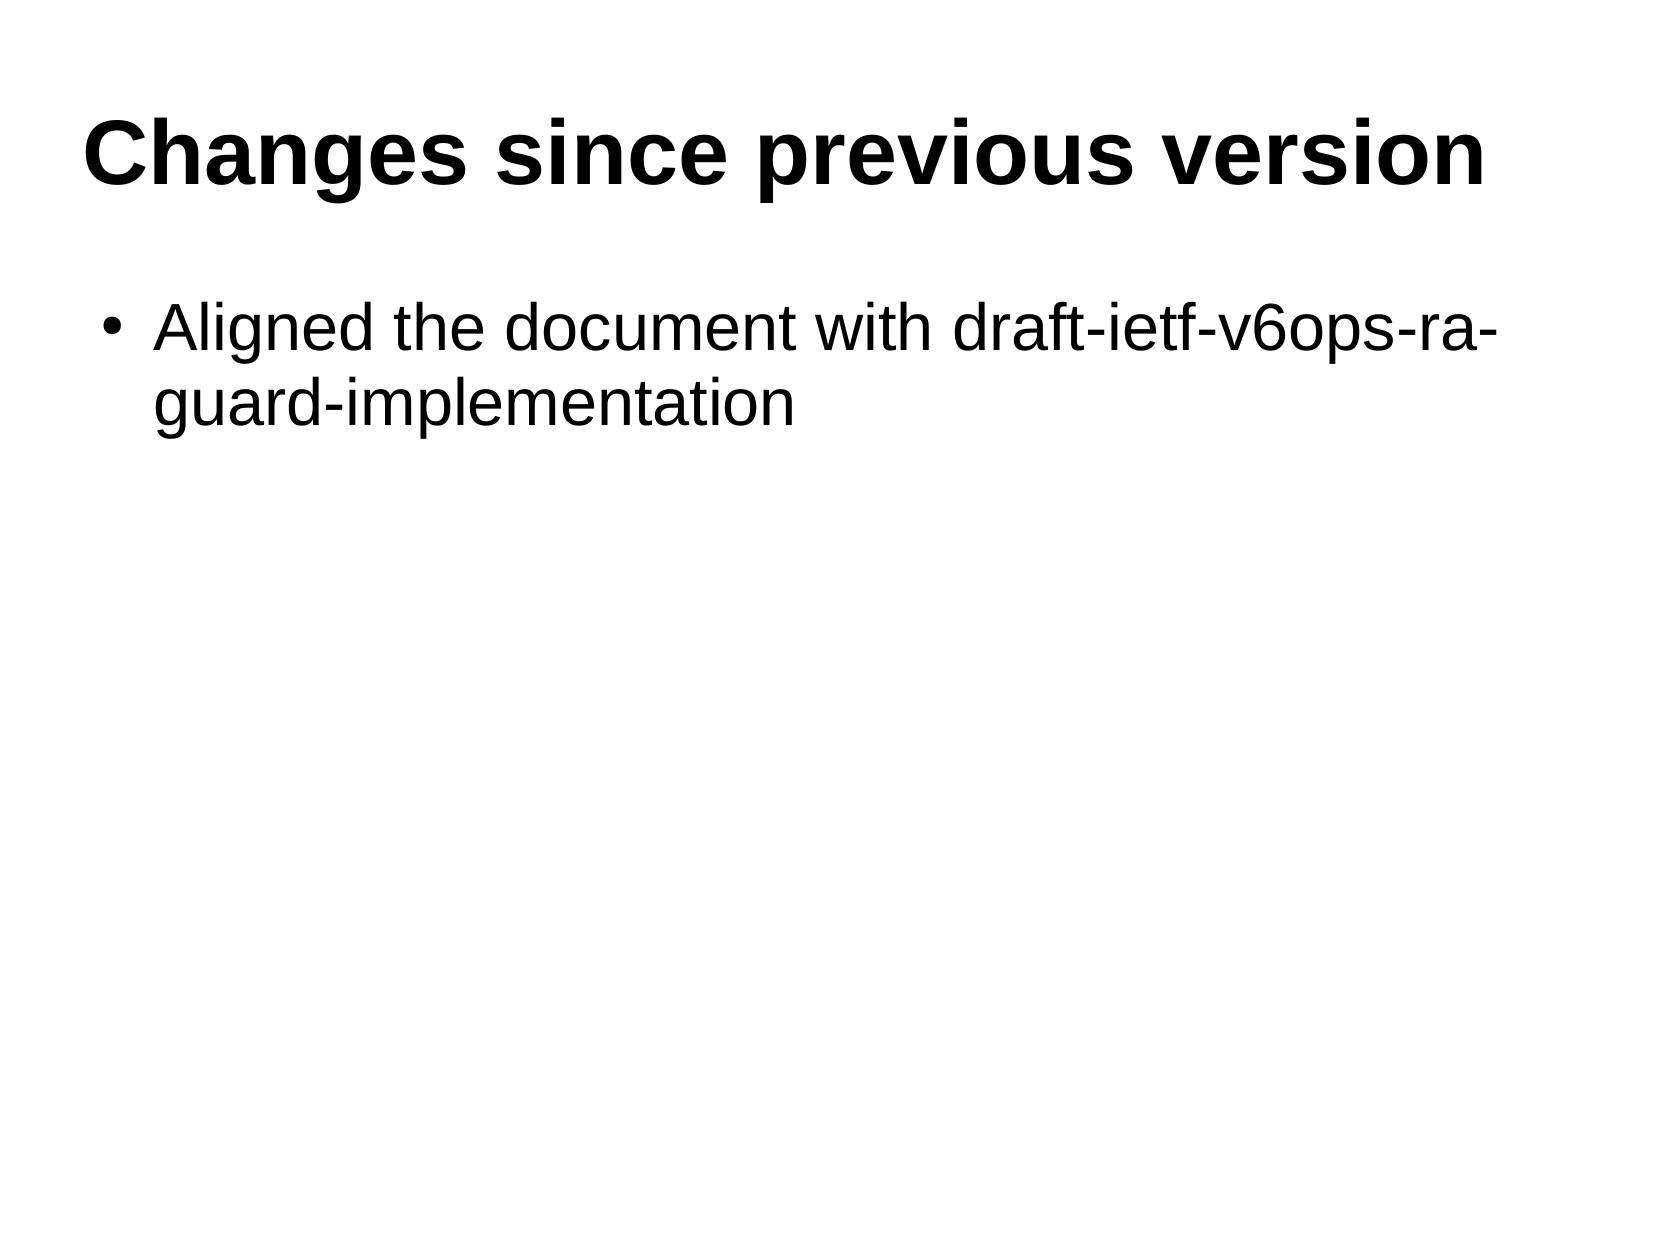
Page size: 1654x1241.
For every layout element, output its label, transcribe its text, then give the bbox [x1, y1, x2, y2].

title Changes since previous version [82, 49, 1571, 257]
list Aligned the document with draft-ietf-v6ops-ra-guard-implementation [82, 290, 1538, 1010]
